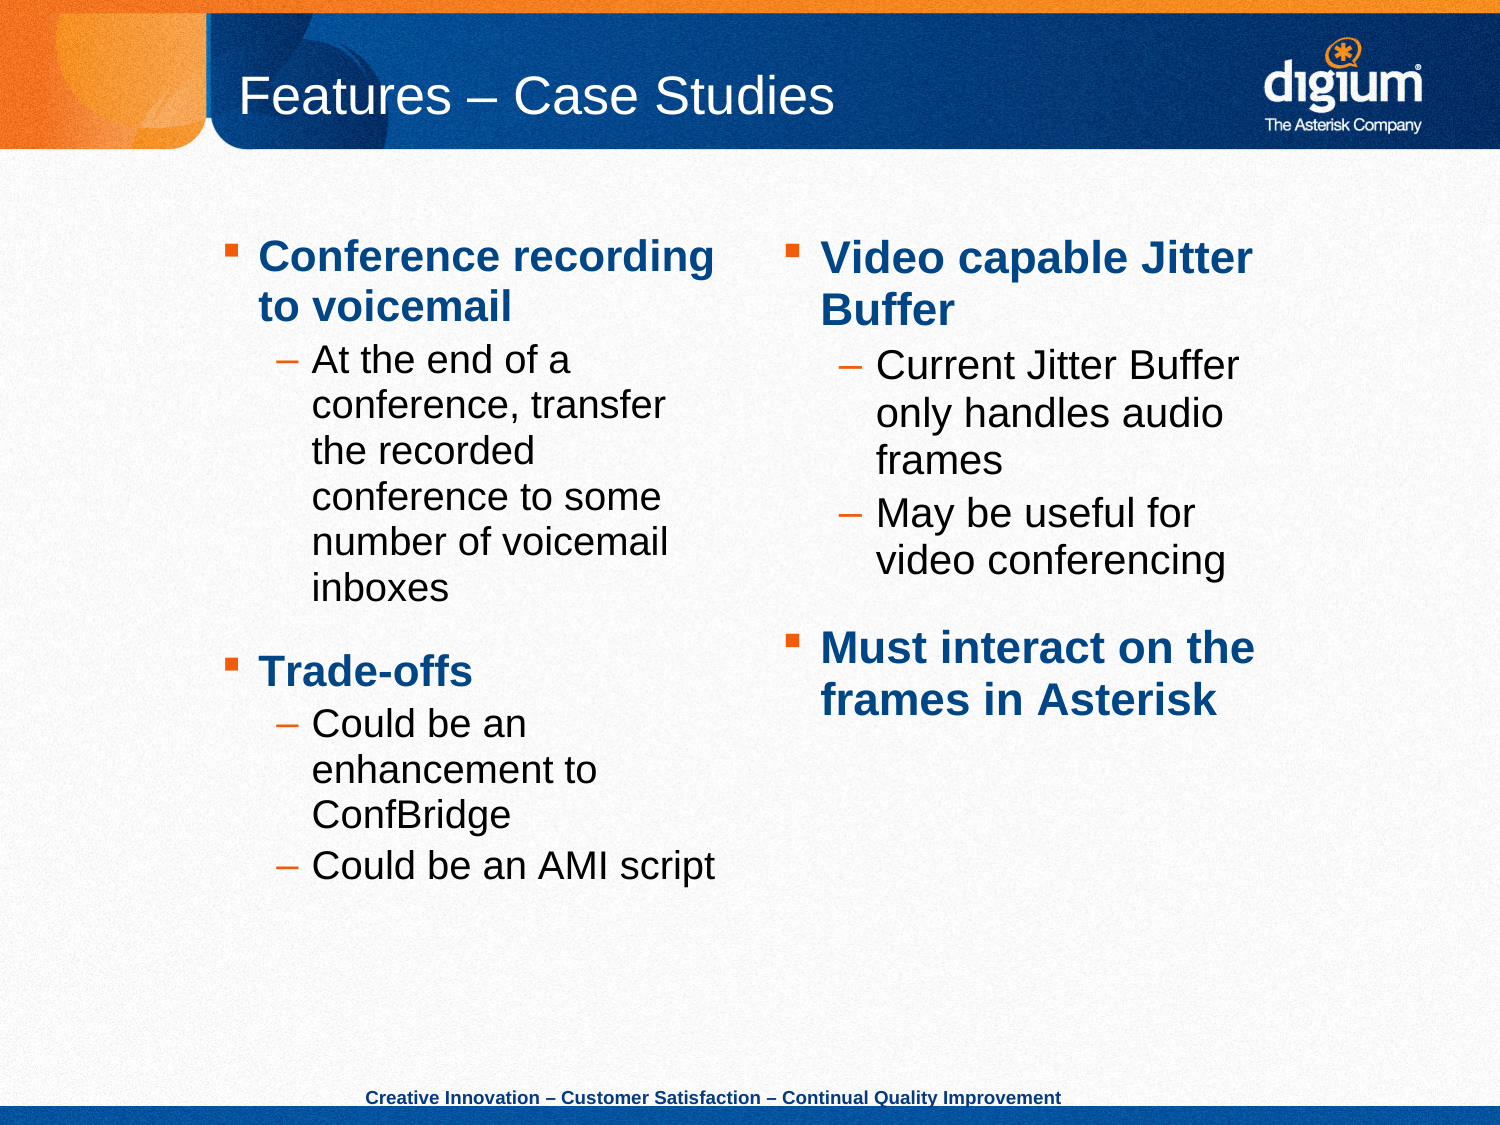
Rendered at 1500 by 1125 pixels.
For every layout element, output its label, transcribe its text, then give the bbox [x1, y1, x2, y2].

list Conference recording to voicemail At the end of a conference, transfer the recorded conference to some number of voicemail inboxes Trade-offs Could be an enhancement to ConfBridge Could be an AMI script [206, 224, 741, 967]
picture [0, 0, 1500, 1125]
list Video capable Jitter Buffer Current Jitter Buffer only handles audio frames May be useful for video conferencing Must interact on the frames in Asterisk [767, 224, 1301, 967]
title Features – Case Studies [238, 27, 1243, 127]
